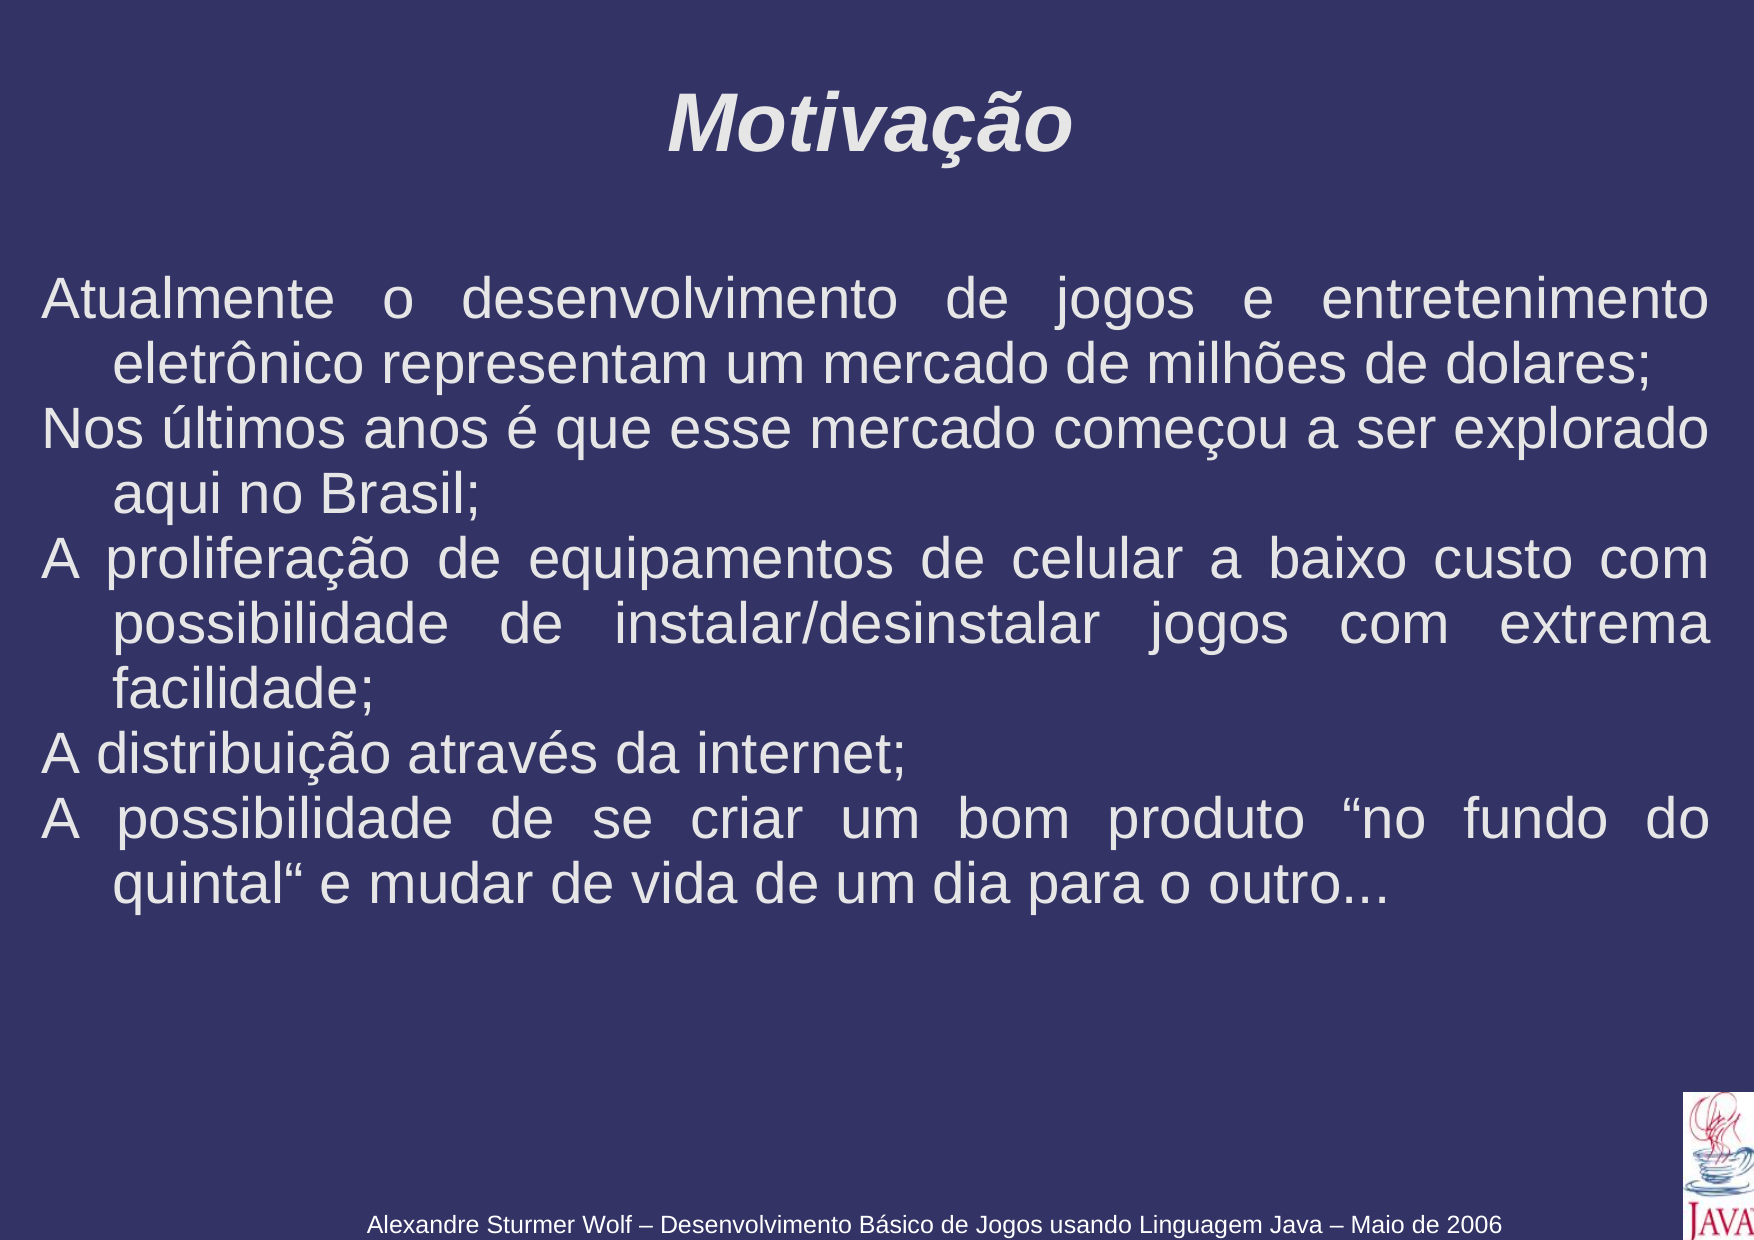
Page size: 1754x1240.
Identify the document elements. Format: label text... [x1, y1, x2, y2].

picture [1683, 1092, 1754, 1240]
list Atualmente o desenvolvimento de jogos e entretenimento eletrônico representam um mercado de milhões de dolares; Nos últimos anos é que esse mercado começou a ser explorado aqui no Brasil; A proliferação de equipamentos de celular a baixo custo com possibilidade de instalar/desinstalar jogos com extrema facilidade; A distribuição através da internet; A possibilidade de se criar um bom produto “no fundo do quintal“ e mudar de vida de um dia para o outro... [29, 265, 1713, 1182]
title Motivação [29, 19, 1713, 227]
